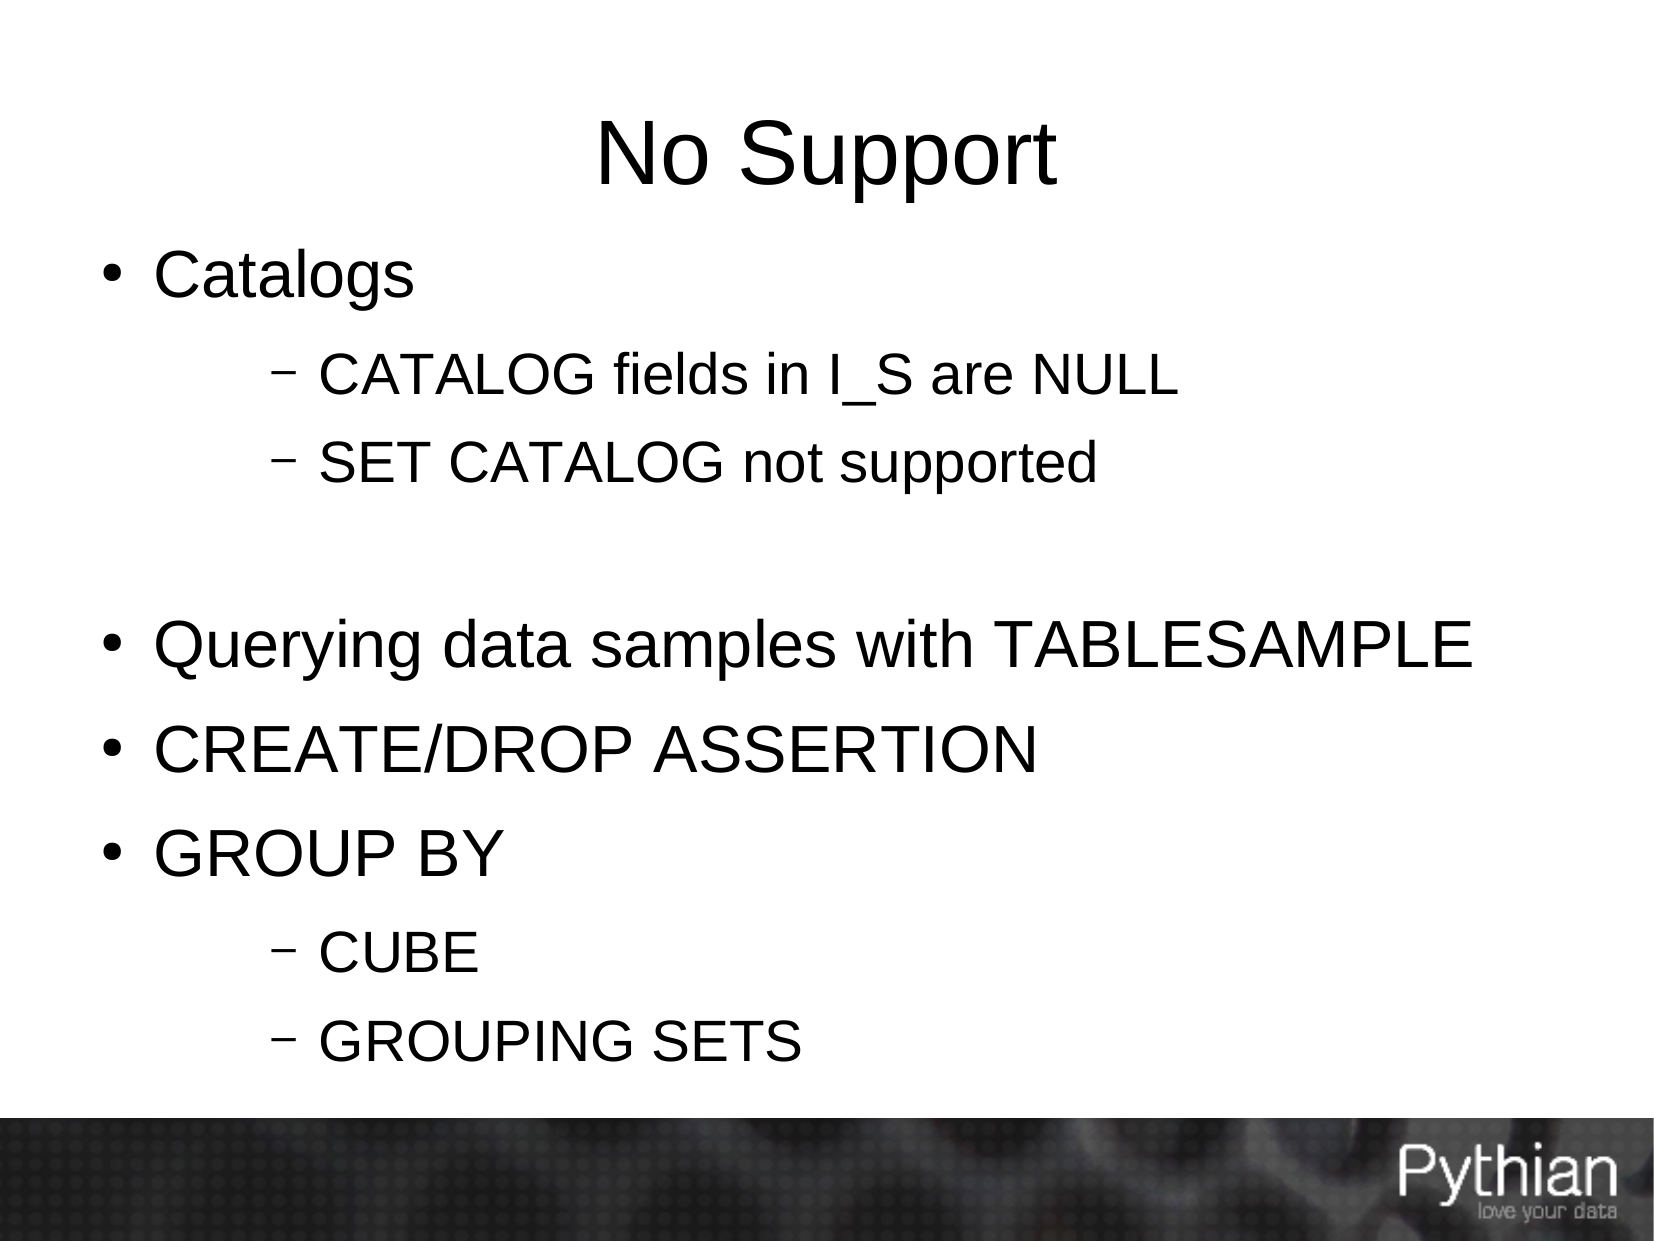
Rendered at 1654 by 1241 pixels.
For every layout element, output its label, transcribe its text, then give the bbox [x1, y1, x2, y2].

title No Support [82, 49, 1571, 237]
list Catalogs CATALOG fields in I_S are NULL SET CATALOG not supported Querying data samples with TABLESAMPLE CREATE/DROP ASSERTION GROUP BY CUBE GROUPING SETS [82, 237, 1571, 1073]
picture [0, 1118, 1654, 1241]
